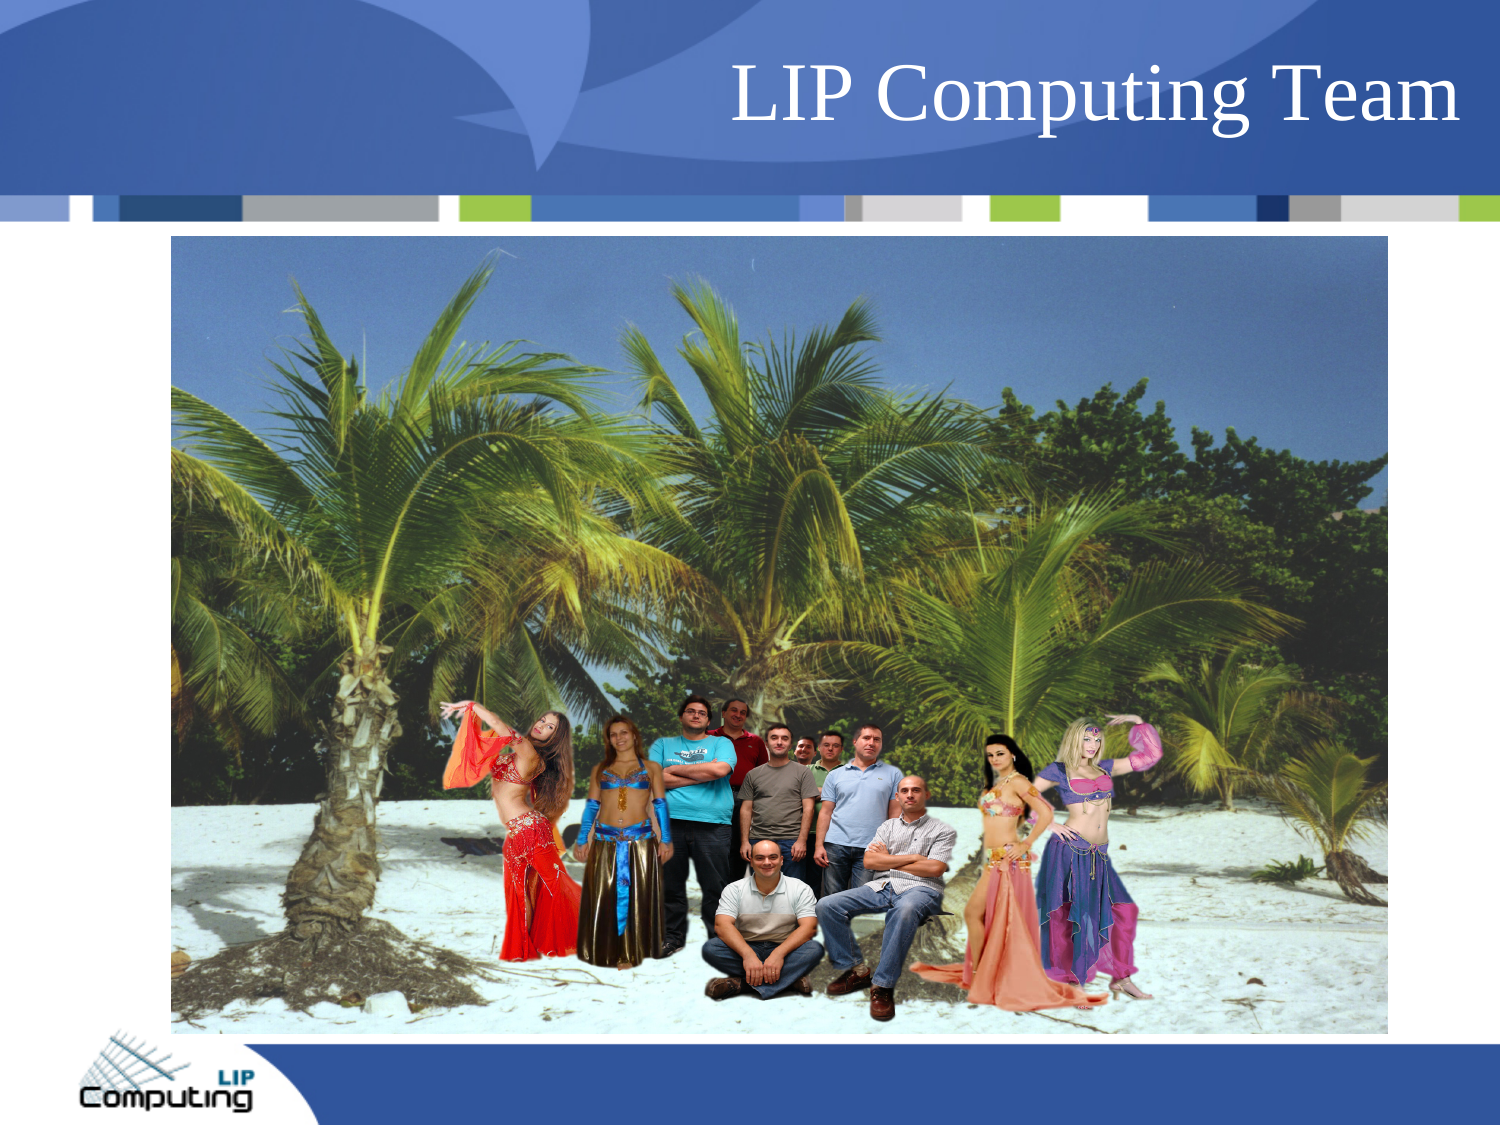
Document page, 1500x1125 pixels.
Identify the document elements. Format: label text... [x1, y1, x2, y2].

picture [0, 0, 1500, 1125]
text_box ( Virtualisation / Xen paravirtualisation ) [59, 35, 1477, 39]
